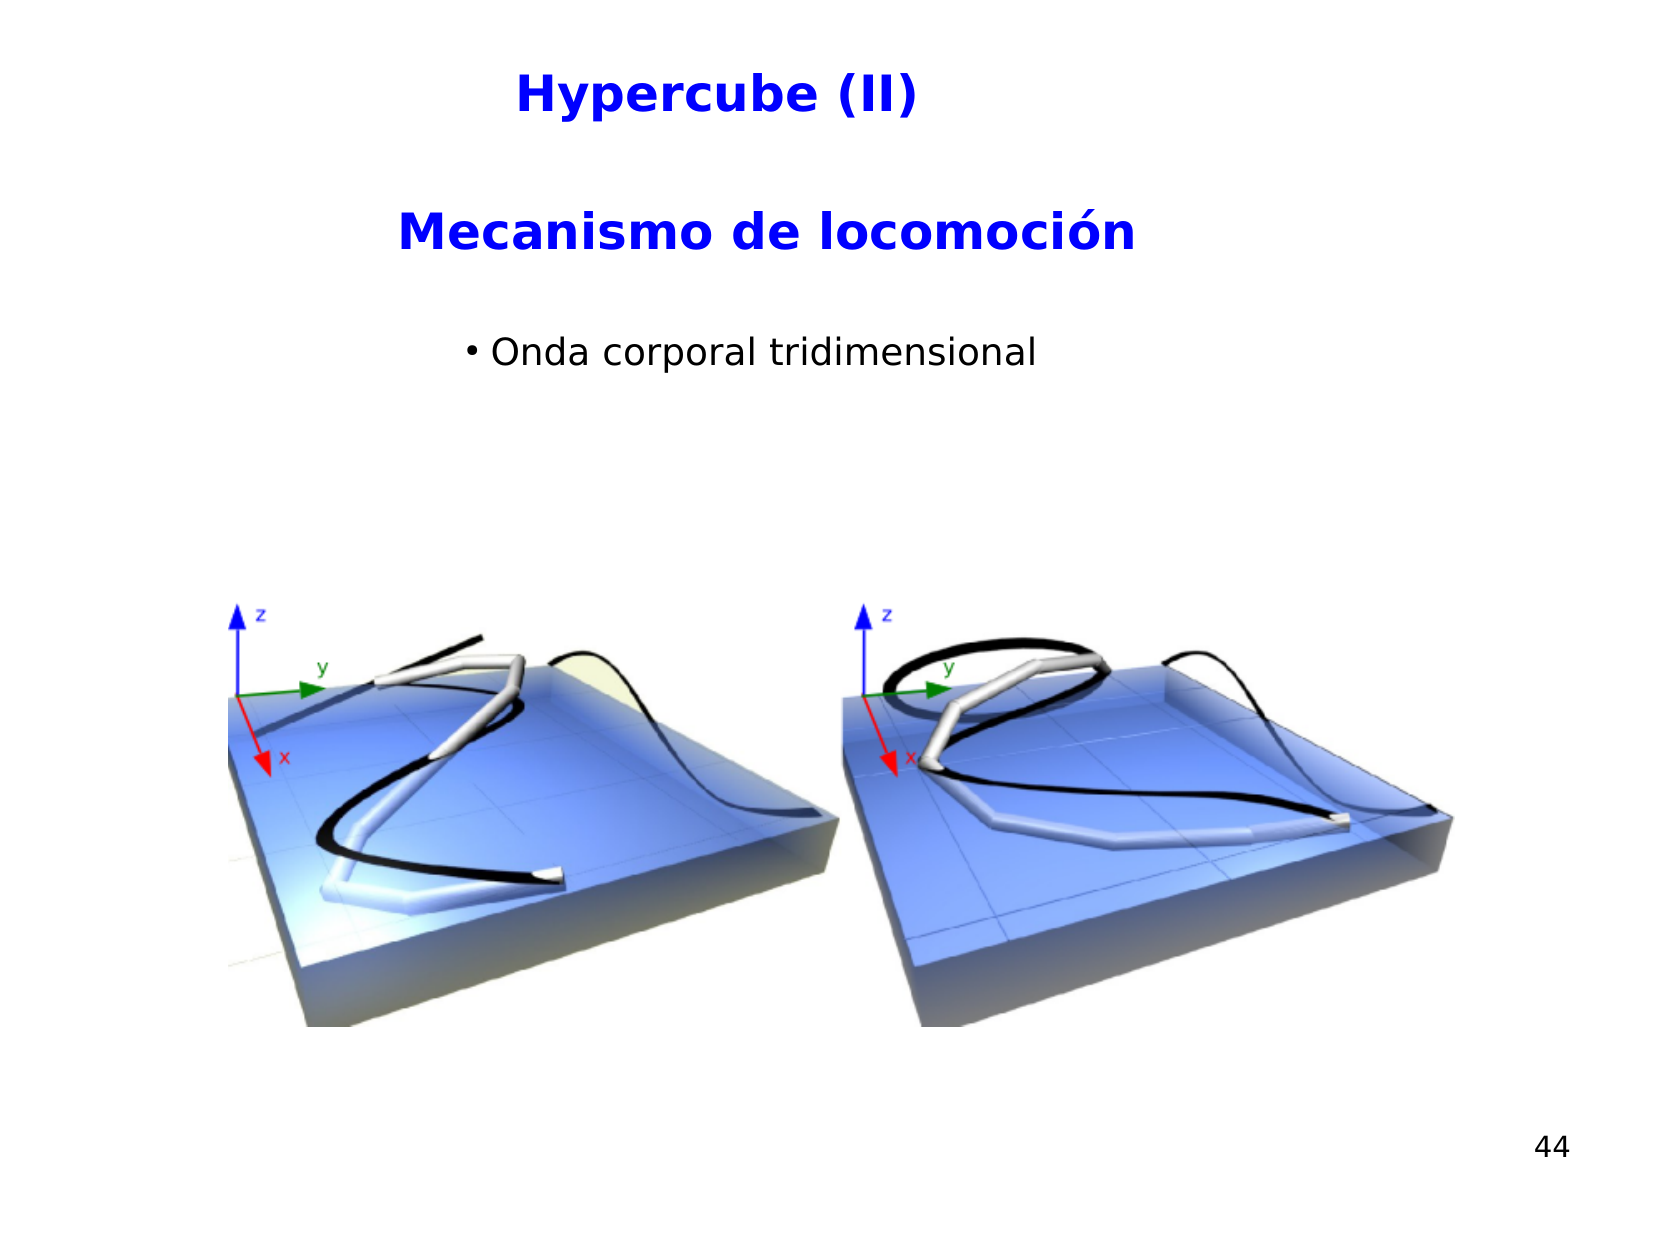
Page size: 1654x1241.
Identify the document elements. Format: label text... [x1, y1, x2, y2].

text_box Mecanismo de locomoción [383, 195, 1153, 269]
text_box Onda corporal tridimensional [450, 322, 1053, 382]
text_box Hypercube (II) [500, 57, 935, 131]
picture [228, 566, 1455, 1027]
